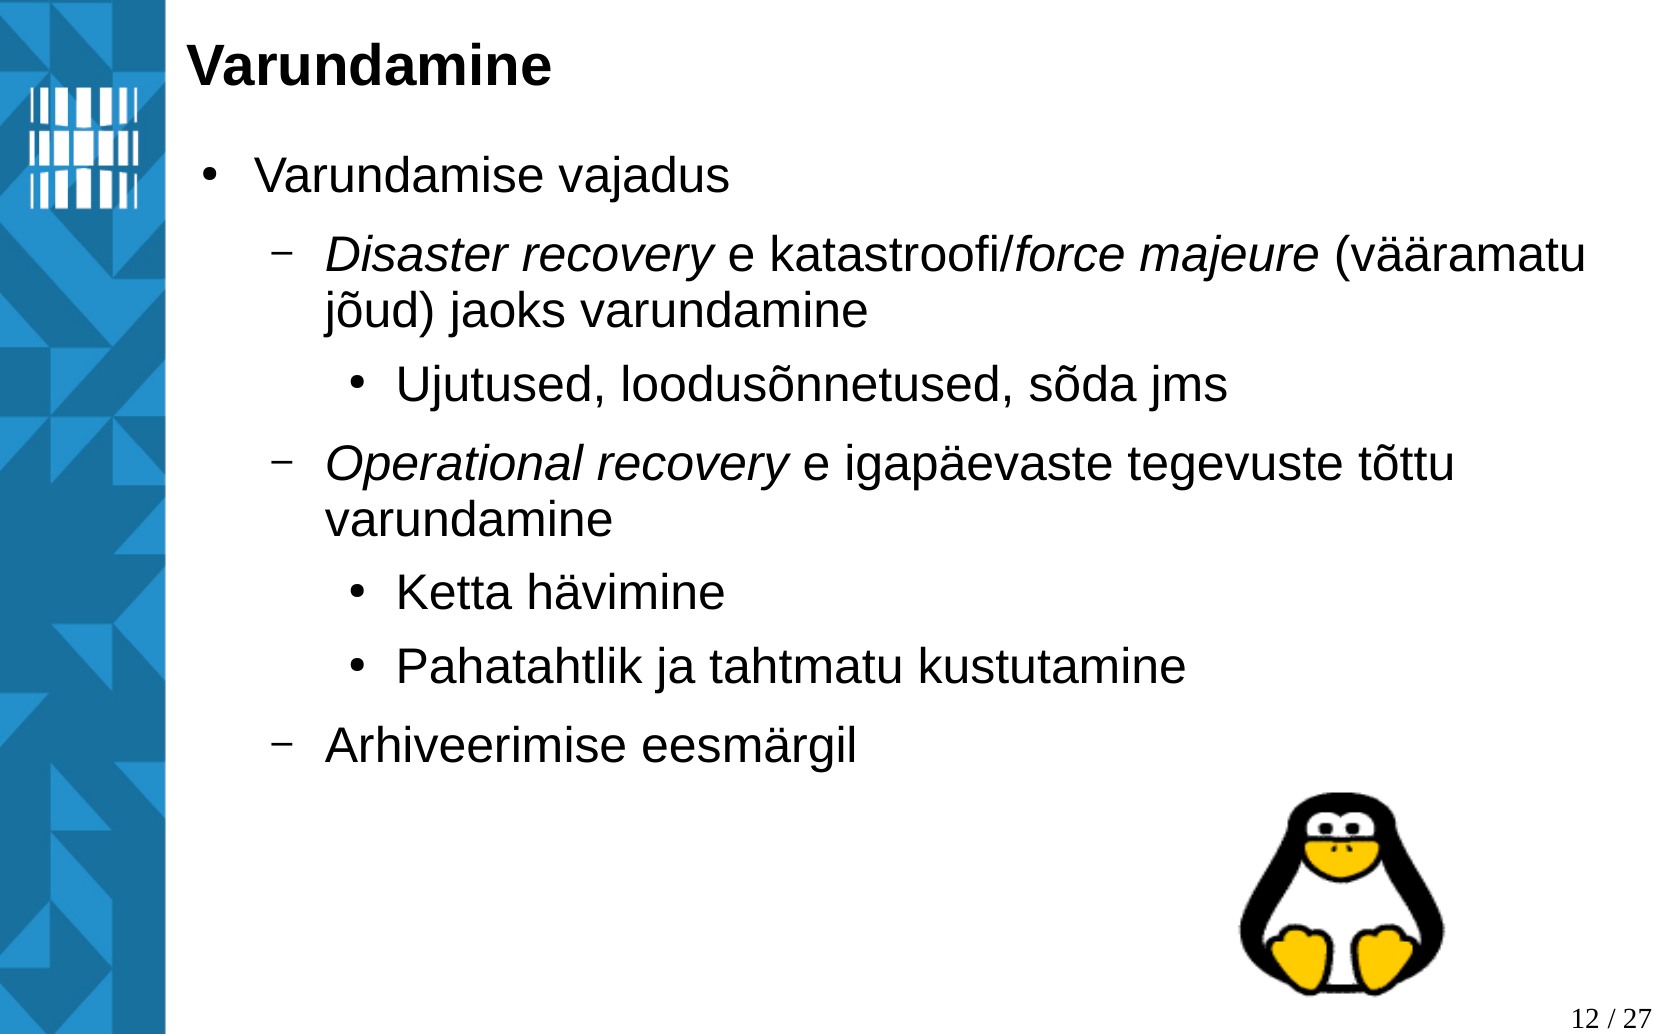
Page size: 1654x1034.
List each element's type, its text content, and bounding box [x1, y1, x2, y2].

title Varundamine [186, 23, 1589, 107]
list Varundamise vajadus Disaster recovery e katastroofi/force majeure (vääramatu jõud) jaoks varundamine Ujutused, loodusõnnetused, sõda jms Operational recovery e igapäevaste tegevuste tõttu varundamine Ketta hävimine Pahatahtlik ja tahtmatu kustutamine Arhiveerimise eesmärgil [183, 147, 1619, 830]
picture [1168, 732, 1512, 1019]
